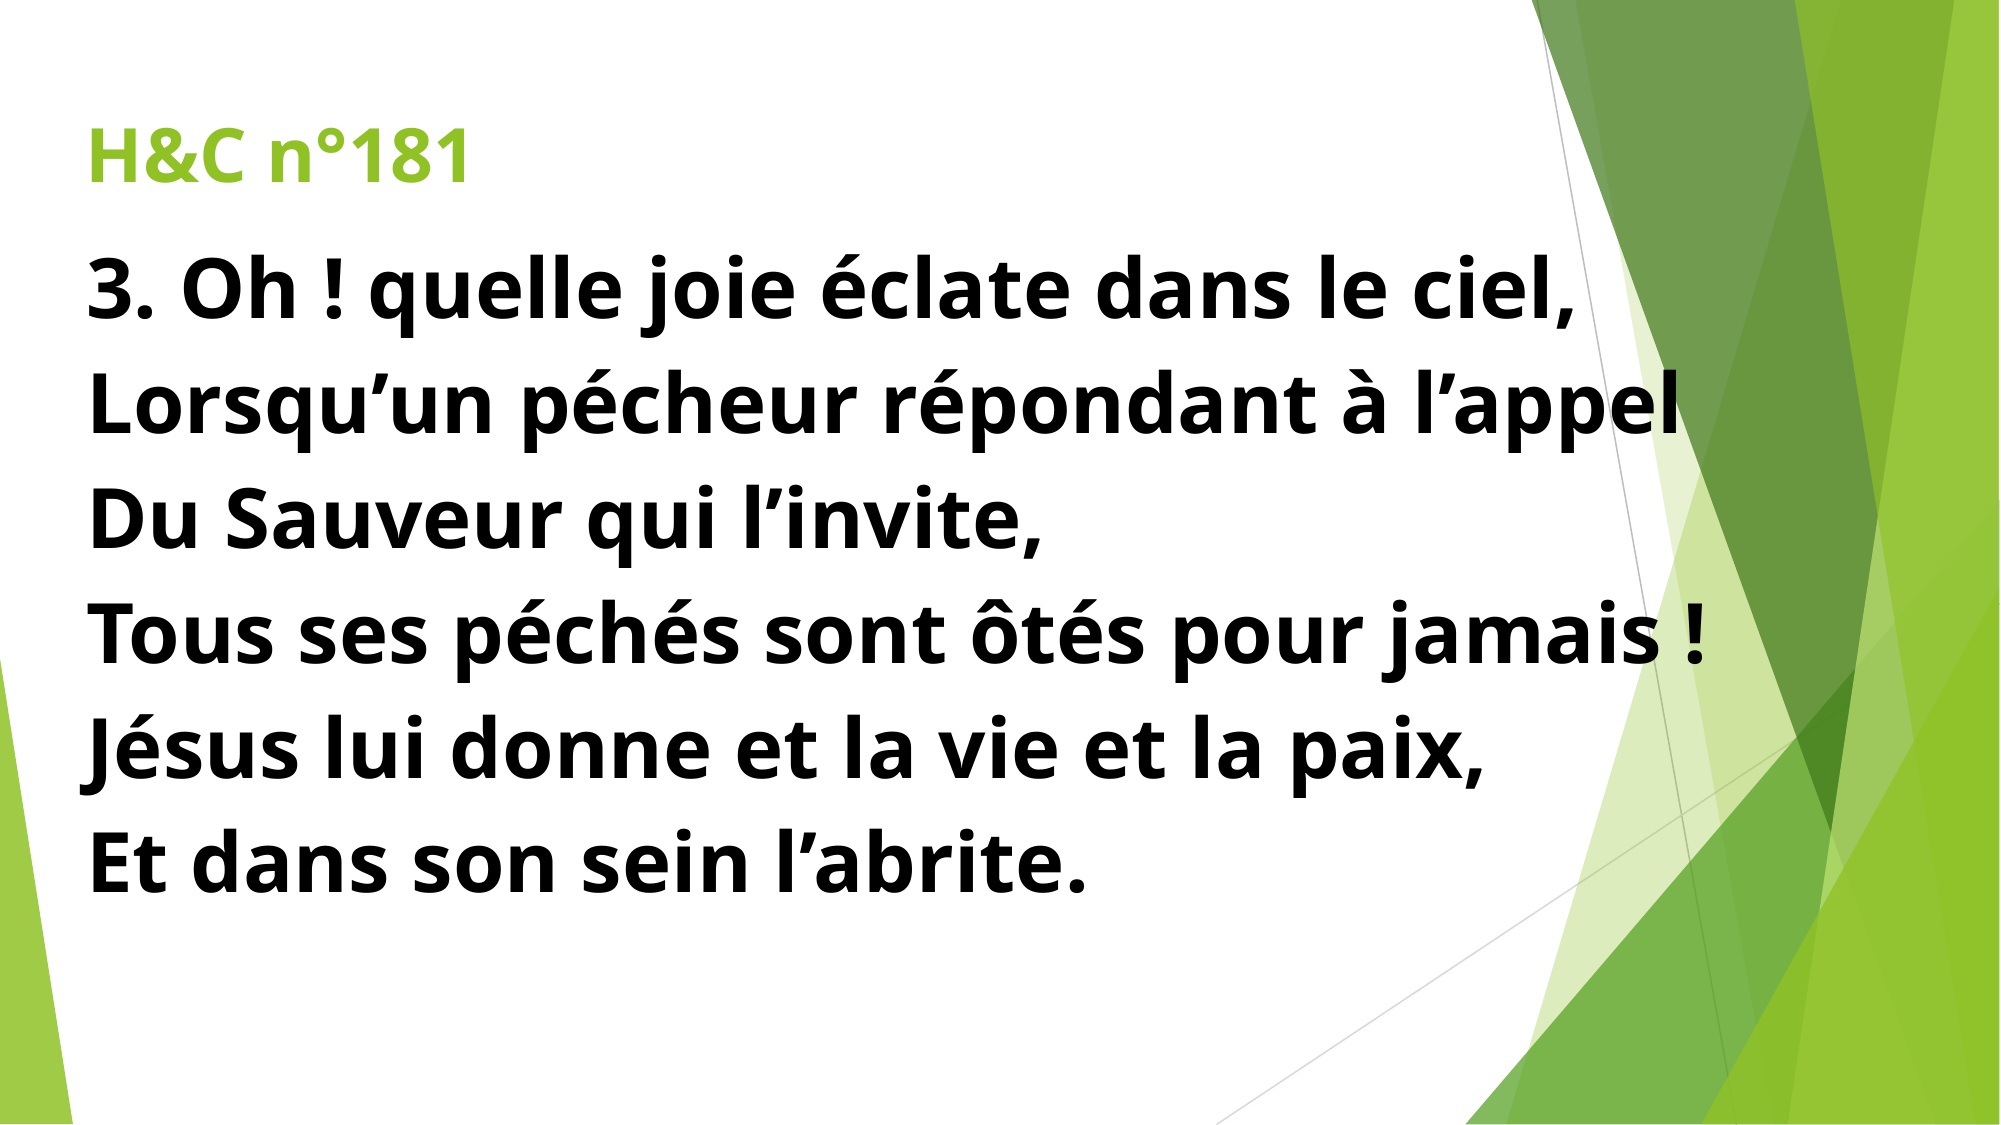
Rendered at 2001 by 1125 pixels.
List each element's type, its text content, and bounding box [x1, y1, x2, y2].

text_box H&C n°181 [70, 99, 1522, 212]
text_box 3. Oh ! quelle joie éclate dans le ciel, Lorsqu’un pécheur répondant à l’appel Du Sauveur qui l’invite, Tous ses péchés sont ôtés pour jamais ! Jésus lui donne et la vie et la paix, Et dans son sein l’abrite. [70, 212, 1949, 1063]
